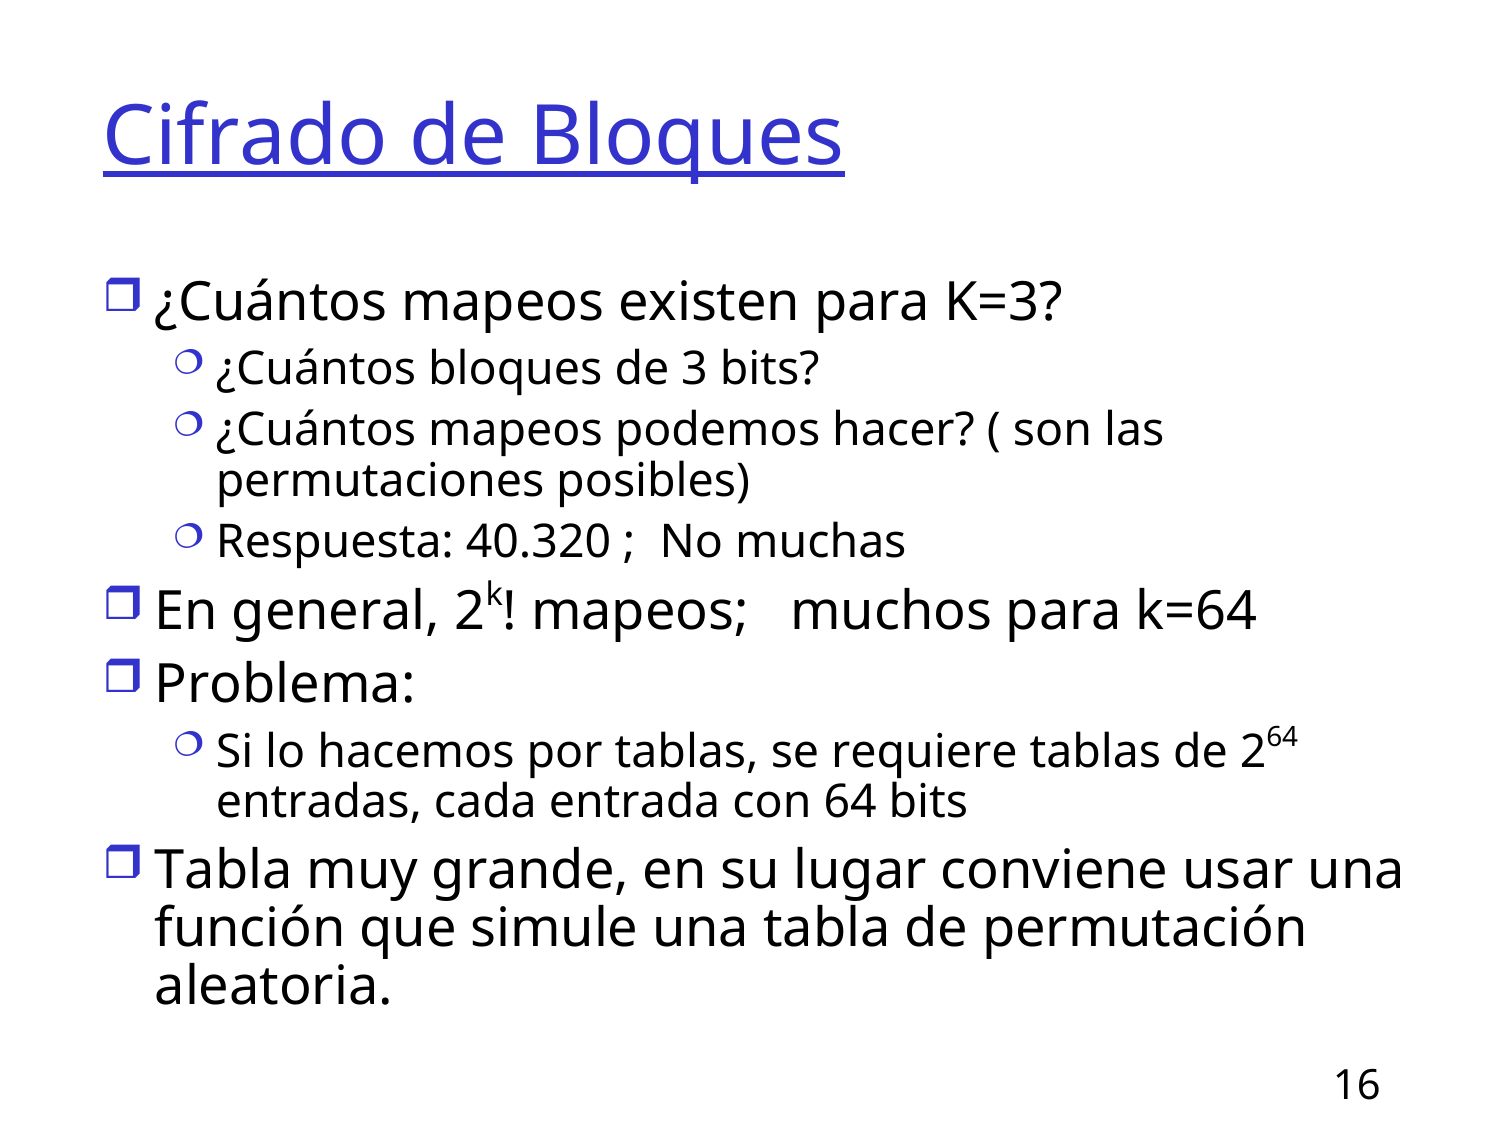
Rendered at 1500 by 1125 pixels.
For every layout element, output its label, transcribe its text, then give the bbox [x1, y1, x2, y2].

list ¿Cuántos mapeos existen para K=3? ¿Cuántos bloques de 3 bits? ¿Cuántos mapeos podemos hacer? ( son las permutaciones posibles) Respuesta: 40.320 ; No muchas En general, 2k! mapeos; muchos para k=64 Problema: Si lo hacemos por tablas, se requiere tablas de 264 entradas, cada entrada con 64 bits Tabla muy grande, en su lugar conviene usar una función que simule una tabla de permutación aleatoria. [87, 266, 1435, 1030]
title Cifrado de Bloques [87, 37, 1363, 225]
